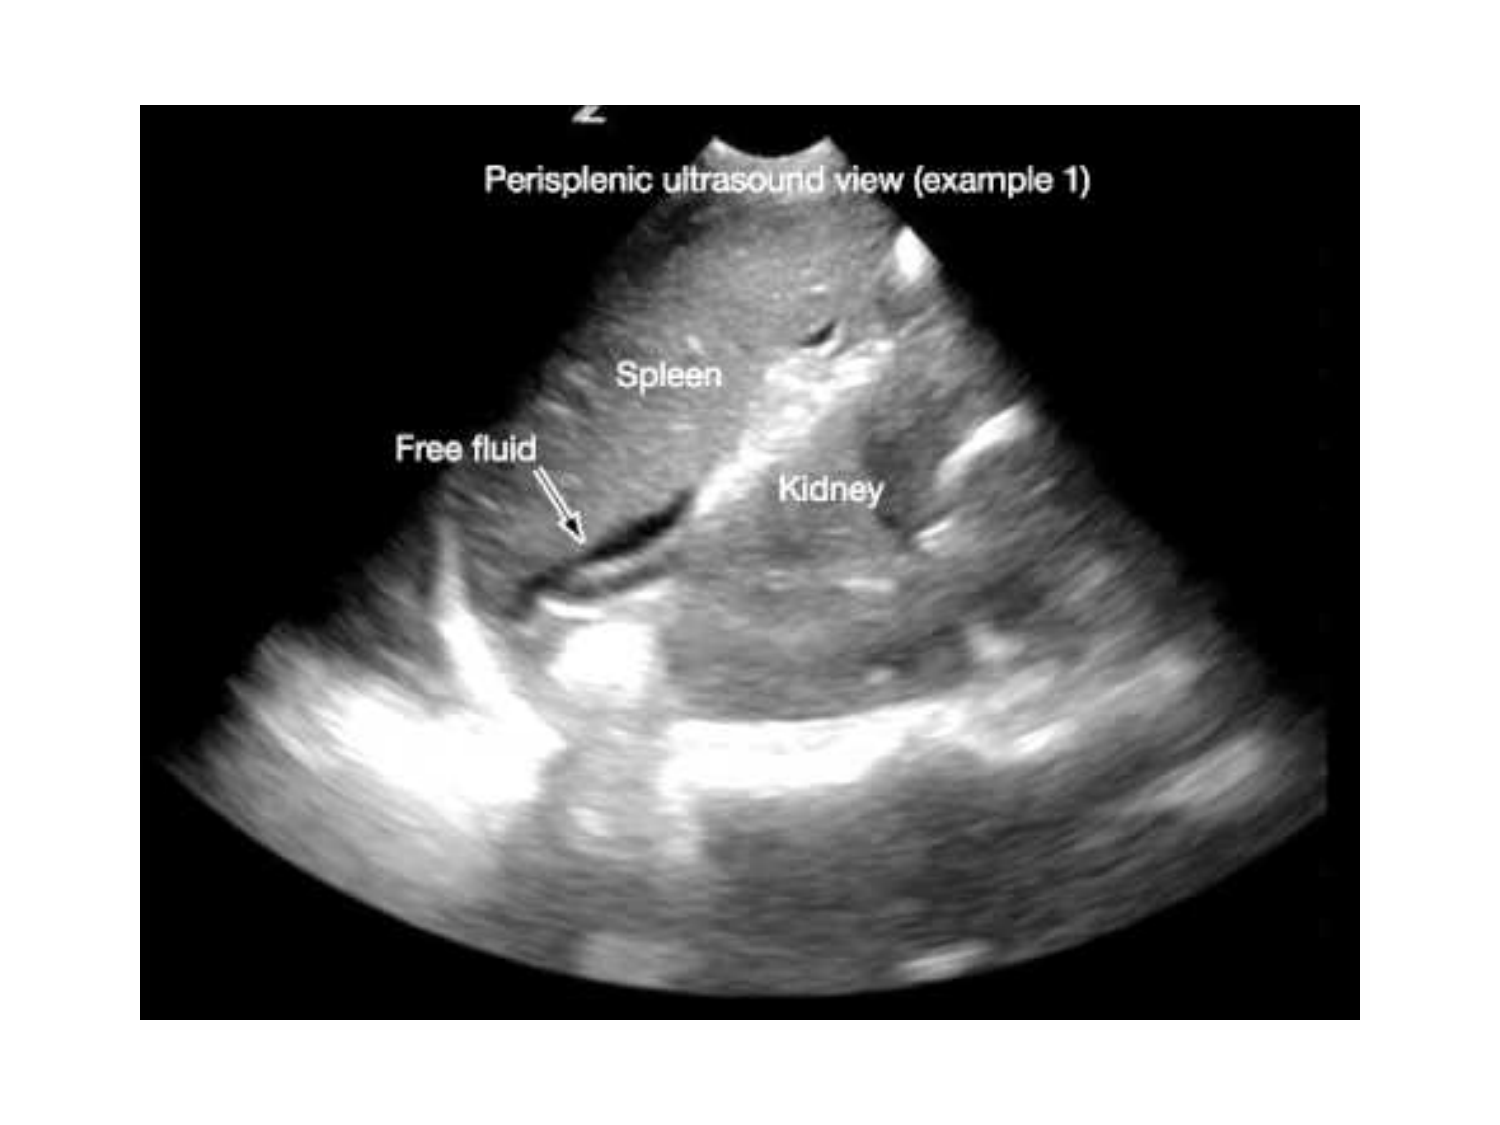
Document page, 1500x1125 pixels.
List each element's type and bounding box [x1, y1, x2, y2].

picture [140, 105, 1360, 1020]
